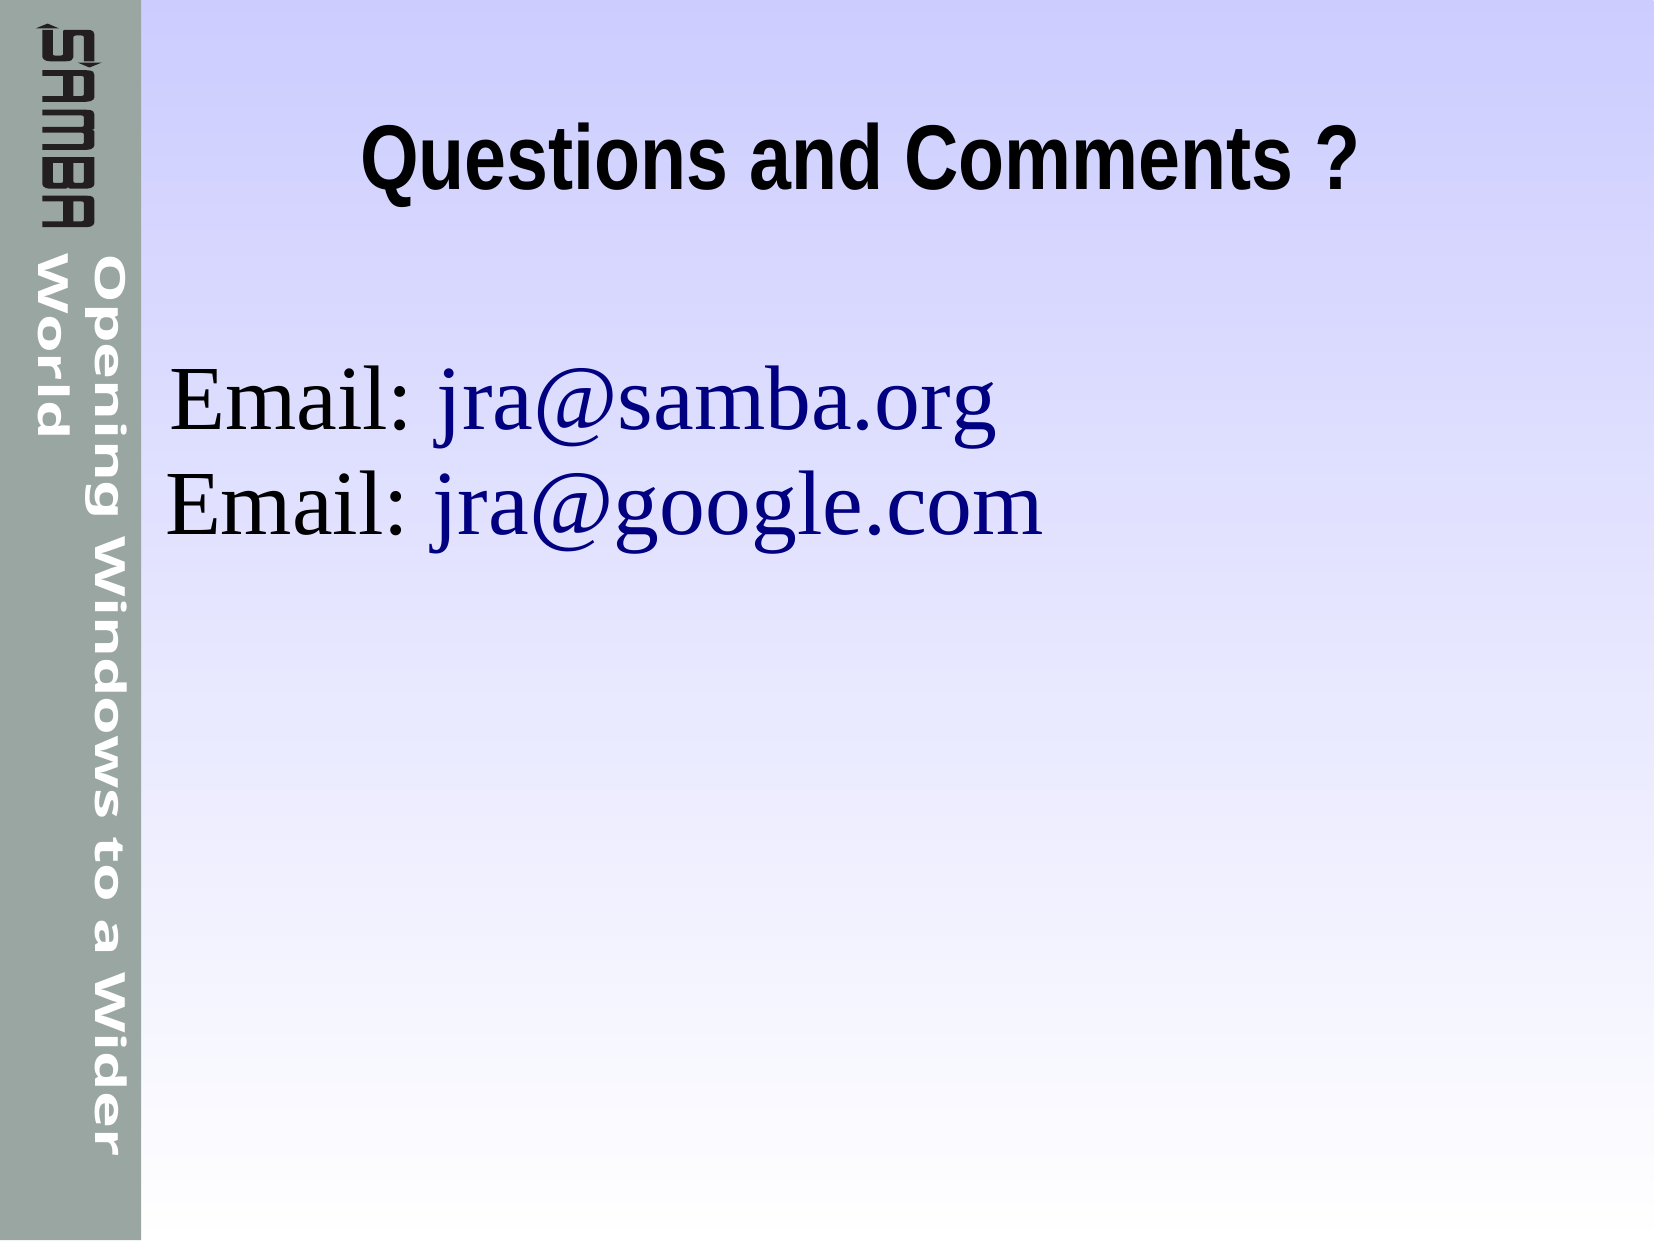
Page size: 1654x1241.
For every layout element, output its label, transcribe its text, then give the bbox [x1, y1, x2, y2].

text_box Email: jra@samba.org [169, 347, 1321, 470]
title Questions and Comments ? [154, 53, 1567, 261]
text_box Email: jra@google.com [165, 453, 1316, 576]
